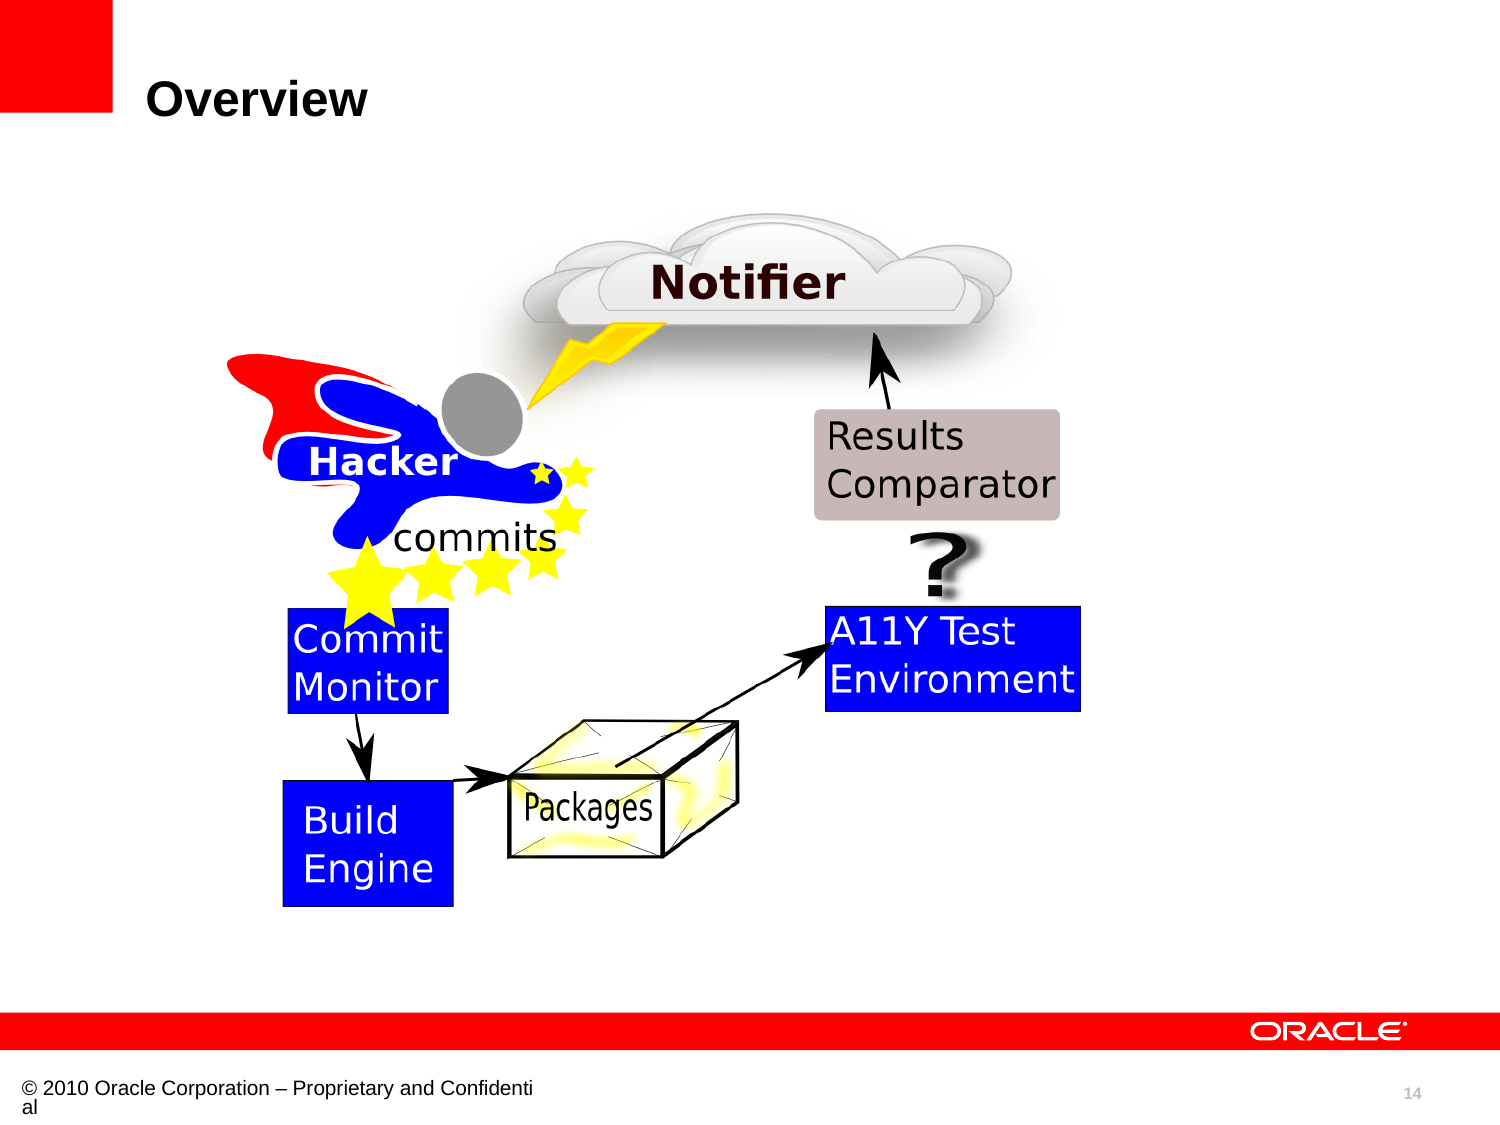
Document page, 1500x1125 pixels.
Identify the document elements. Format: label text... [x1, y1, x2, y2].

title Overview [145, 67, 1388, 220]
picture [0, 86, 1081, 907]
